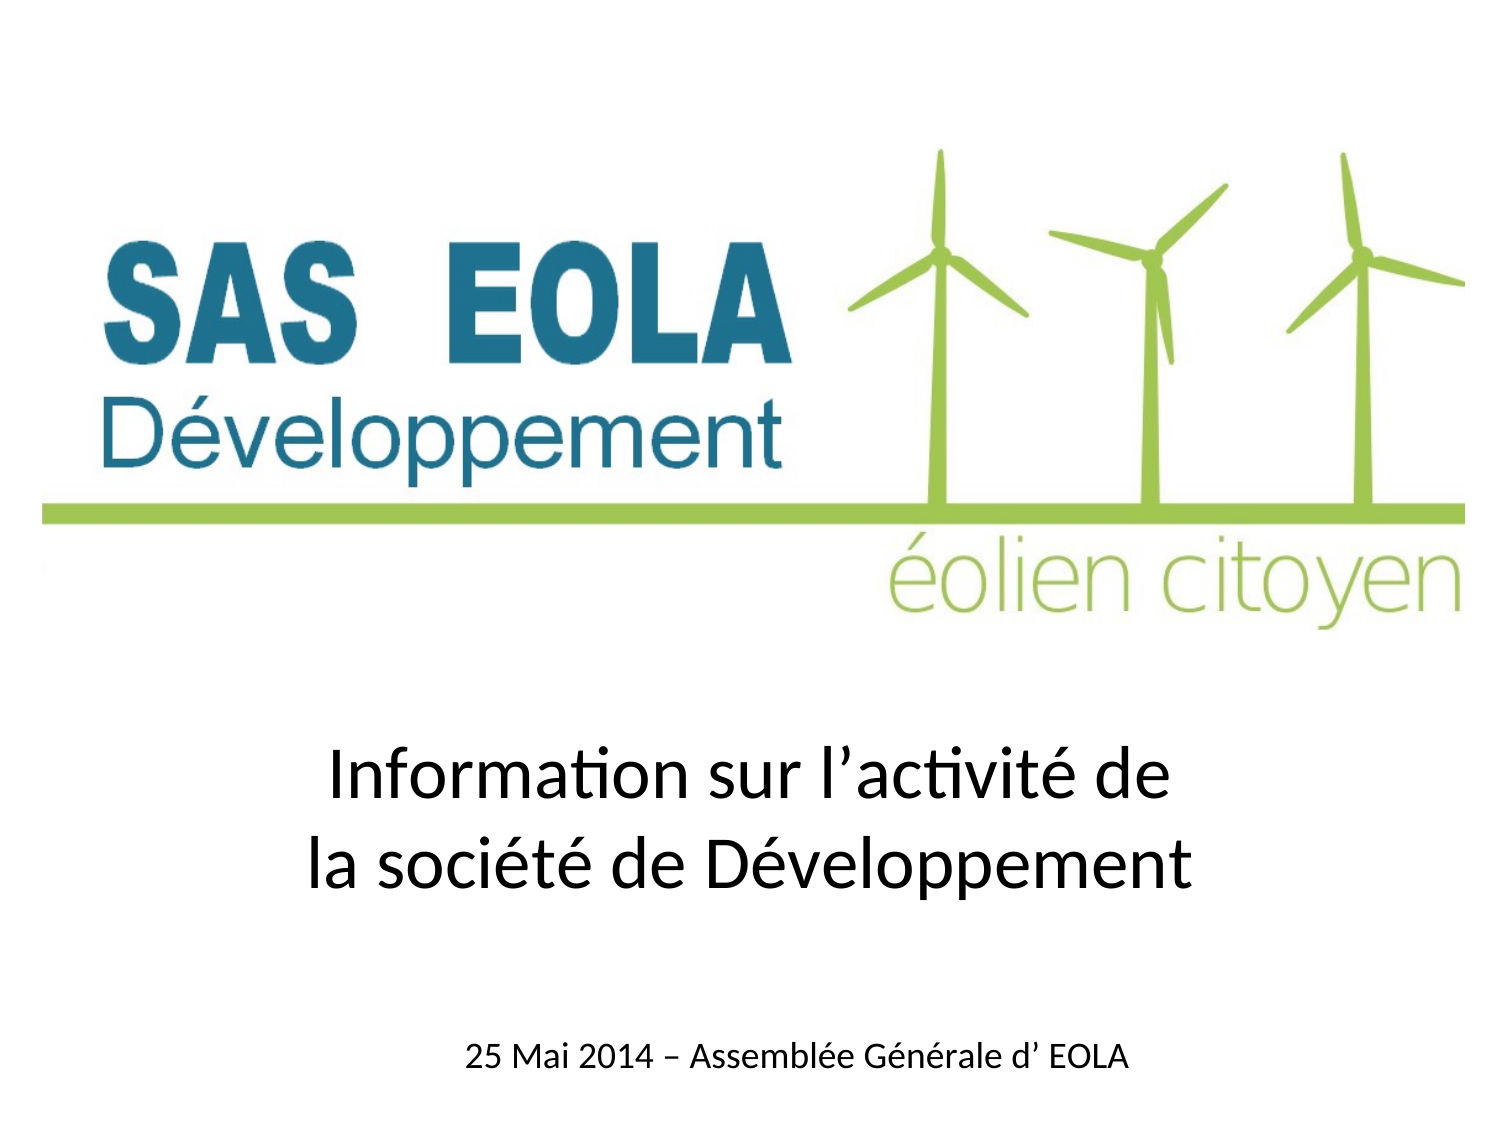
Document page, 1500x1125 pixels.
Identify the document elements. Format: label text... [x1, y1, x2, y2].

picture [41, 148, 1465, 631]
text_box 25 Mai 2014 – Assemblée Générale d’ EOLA [277, 1023, 1317, 1084]
text_box Information sur l’activité de la société de Développement [277, 716, 1223, 912]
